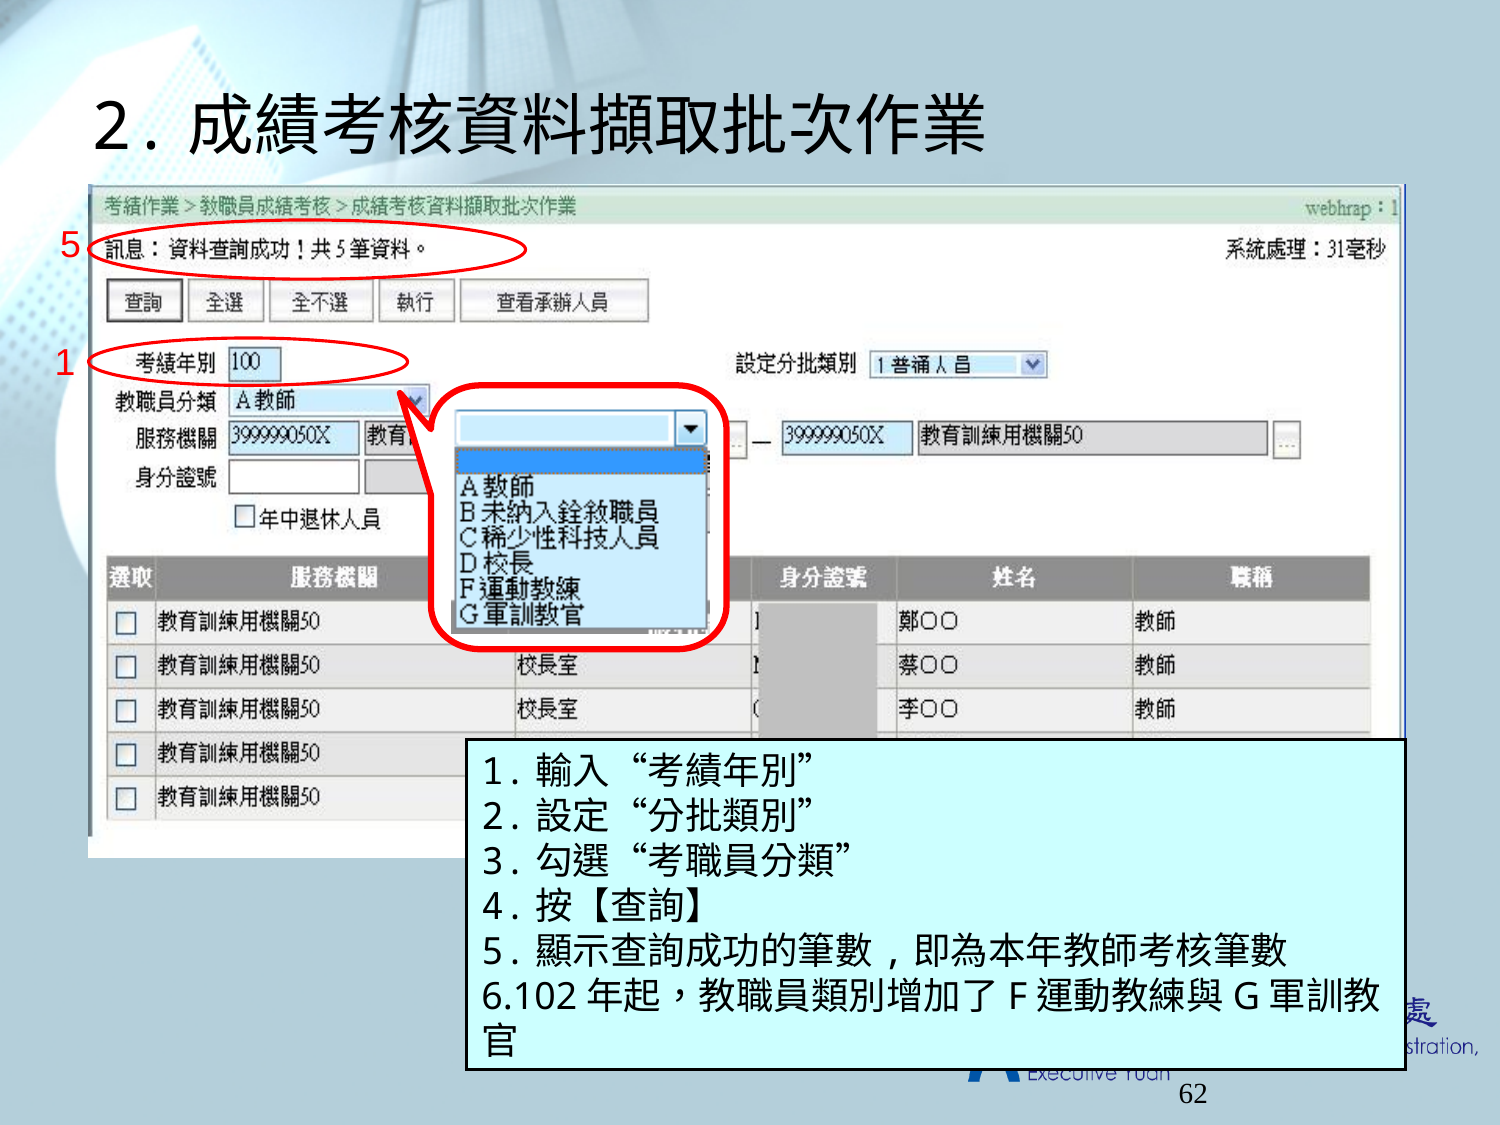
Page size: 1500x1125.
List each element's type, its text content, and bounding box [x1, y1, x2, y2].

text_box 1 [41, 338, 89, 384]
text_box 1.輸入“考績年別” 2.設定“分批類別” 3.勾選“考職員分類” 4.按【查詢】 5.顯示查詢成功的筆數,即為本年教師考核筆數 6.102年起，教職員類別增加了F運動教練與G軍訓教官 [466, 739, 1406, 1028]
picture [91, 340, 405, 383]
text_box [399, 385, 727, 650]
text_box [1163, 1066, 1477, 1125]
picture [95, 222, 523, 277]
picture [88, 184, 1406, 858]
text_box 5 [46, 220, 95, 266]
text_box 2.成績考核資料擷取批次作業 [77, 66, 1376, 179]
